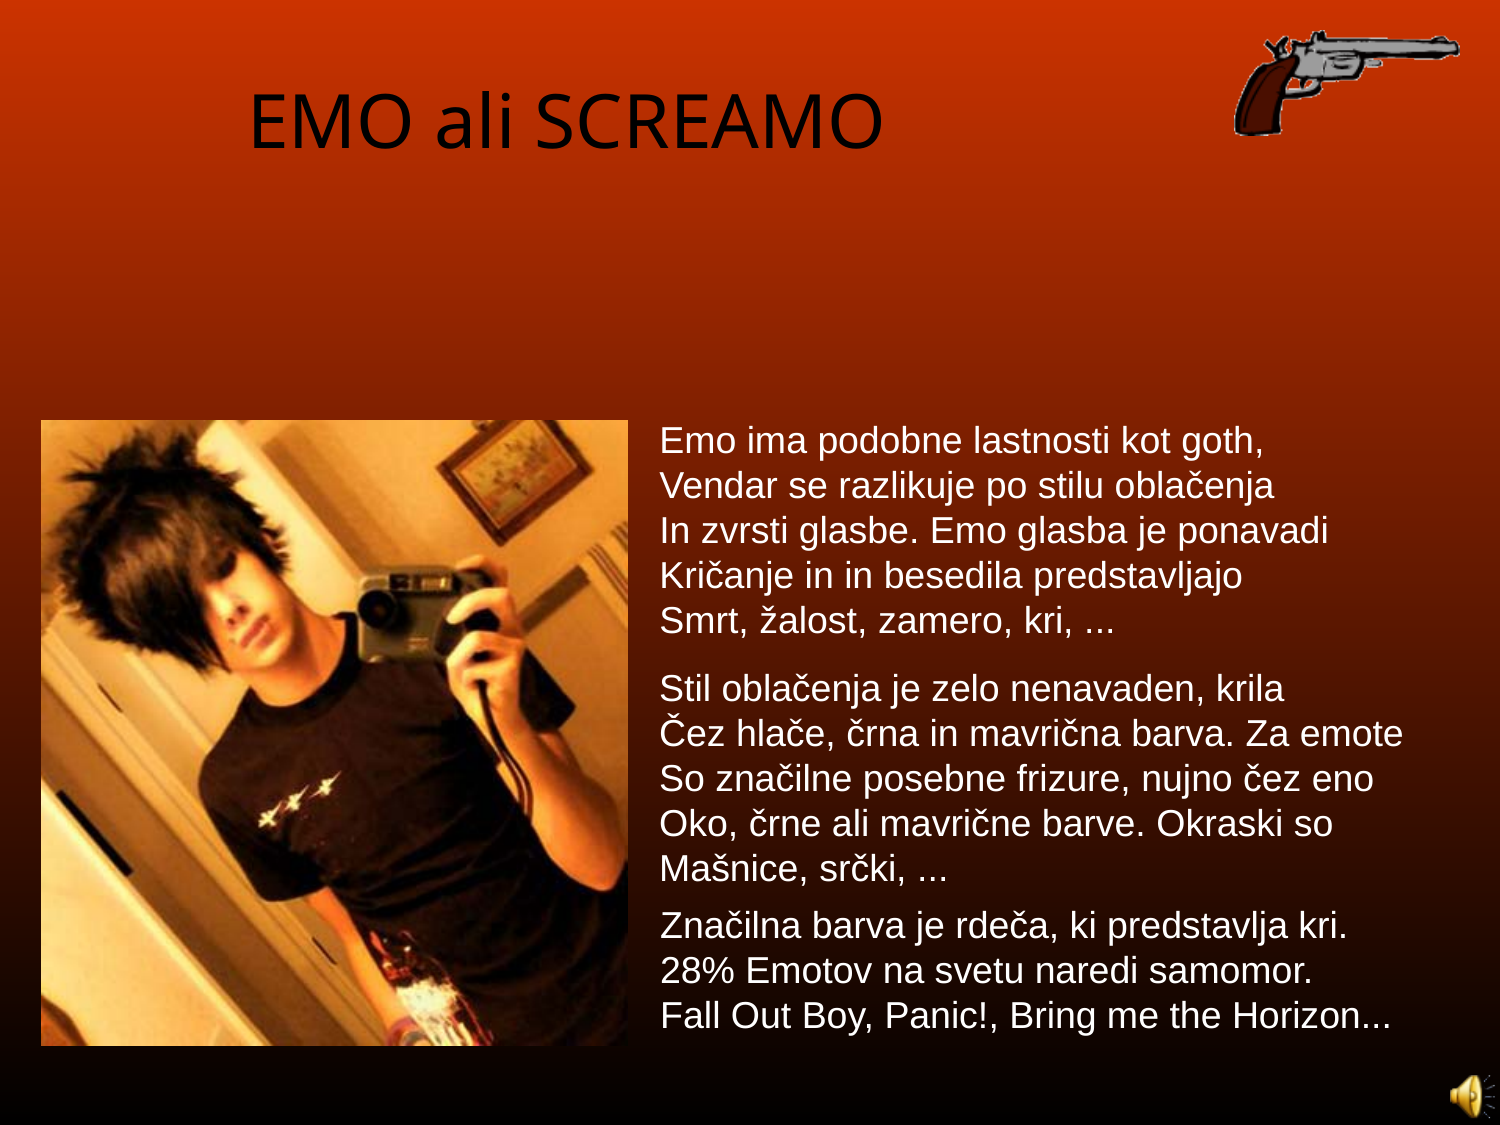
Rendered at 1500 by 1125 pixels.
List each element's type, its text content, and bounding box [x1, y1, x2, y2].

text_box Emo ima podobne lastnosti kot goth, Vendar se razlikuje po stilu oblačenja In zvrsti glasbe. Emo glasba je ponavadi Kričanje in in besedila predstavljajo Smrt, žalost, zamero, kri, ... [644, 408, 1344, 649]
text_box Stil oblačenja je zelo nenavaden, krila Čez hlače, črna in mavrična barva. Za emote So značilne posebne frizure, nujno čez eno Oko, črne ali mavrične barve. Okraski so Mašnice, srčki, ... [644, 656, 1420, 897]
picture [1449, 1074, 1500, 1125]
picture [41, 420, 628, 1046]
text_box Značilna barva je rdeča, ki predstavlja kri. 28% Emotov na svetu naredi samomor. Fall Out Boy, Panic!, Bring me the Horizon... [645, 893, 1408, 1043]
picture [1234, 30, 1460, 136]
text_box EMO ali SCREAMO [53, 66, 1081, 397]
